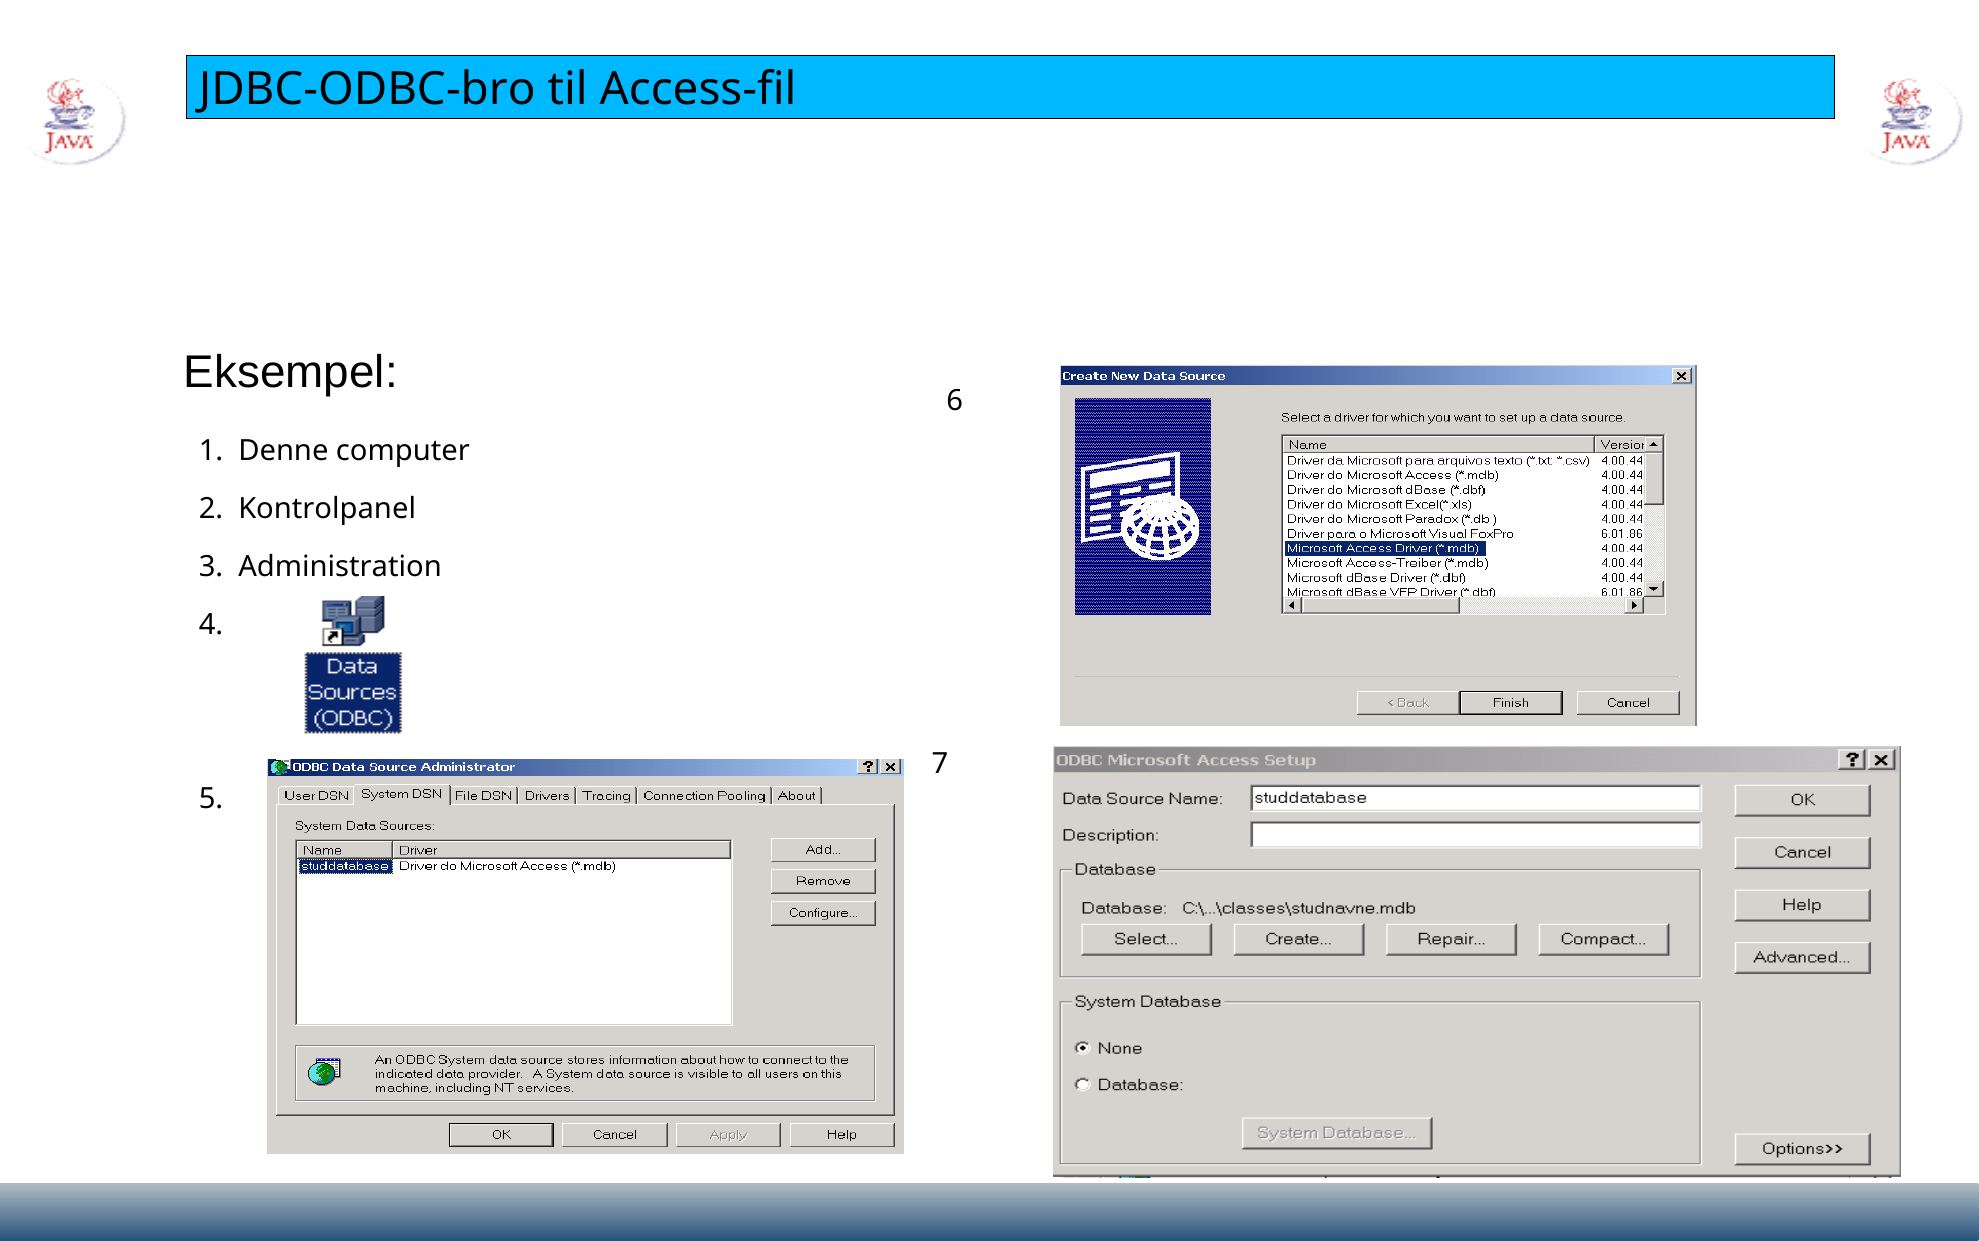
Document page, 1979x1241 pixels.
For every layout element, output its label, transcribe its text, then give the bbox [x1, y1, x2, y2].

picture [267, 759, 904, 1154]
picture [1053, 746, 1901, 1178]
picture [12, 71, 131, 169]
text_box 1. Denne computer 2. Kontrolpanel 3. Administration 4. 5. [184, 421, 633, 1049]
text_box 6 [931, 371, 1067, 422]
text_box Eksempel: [169, 334, 932, 410]
picture [288, 596, 433, 753]
text_box JDBC-ODBC-bro til Access-fil [186, 55, 1835, 110]
text_box 7 [916, 734, 1052, 785]
picture [1849, 71, 1968, 169]
picture [1060, 365, 1697, 726]
